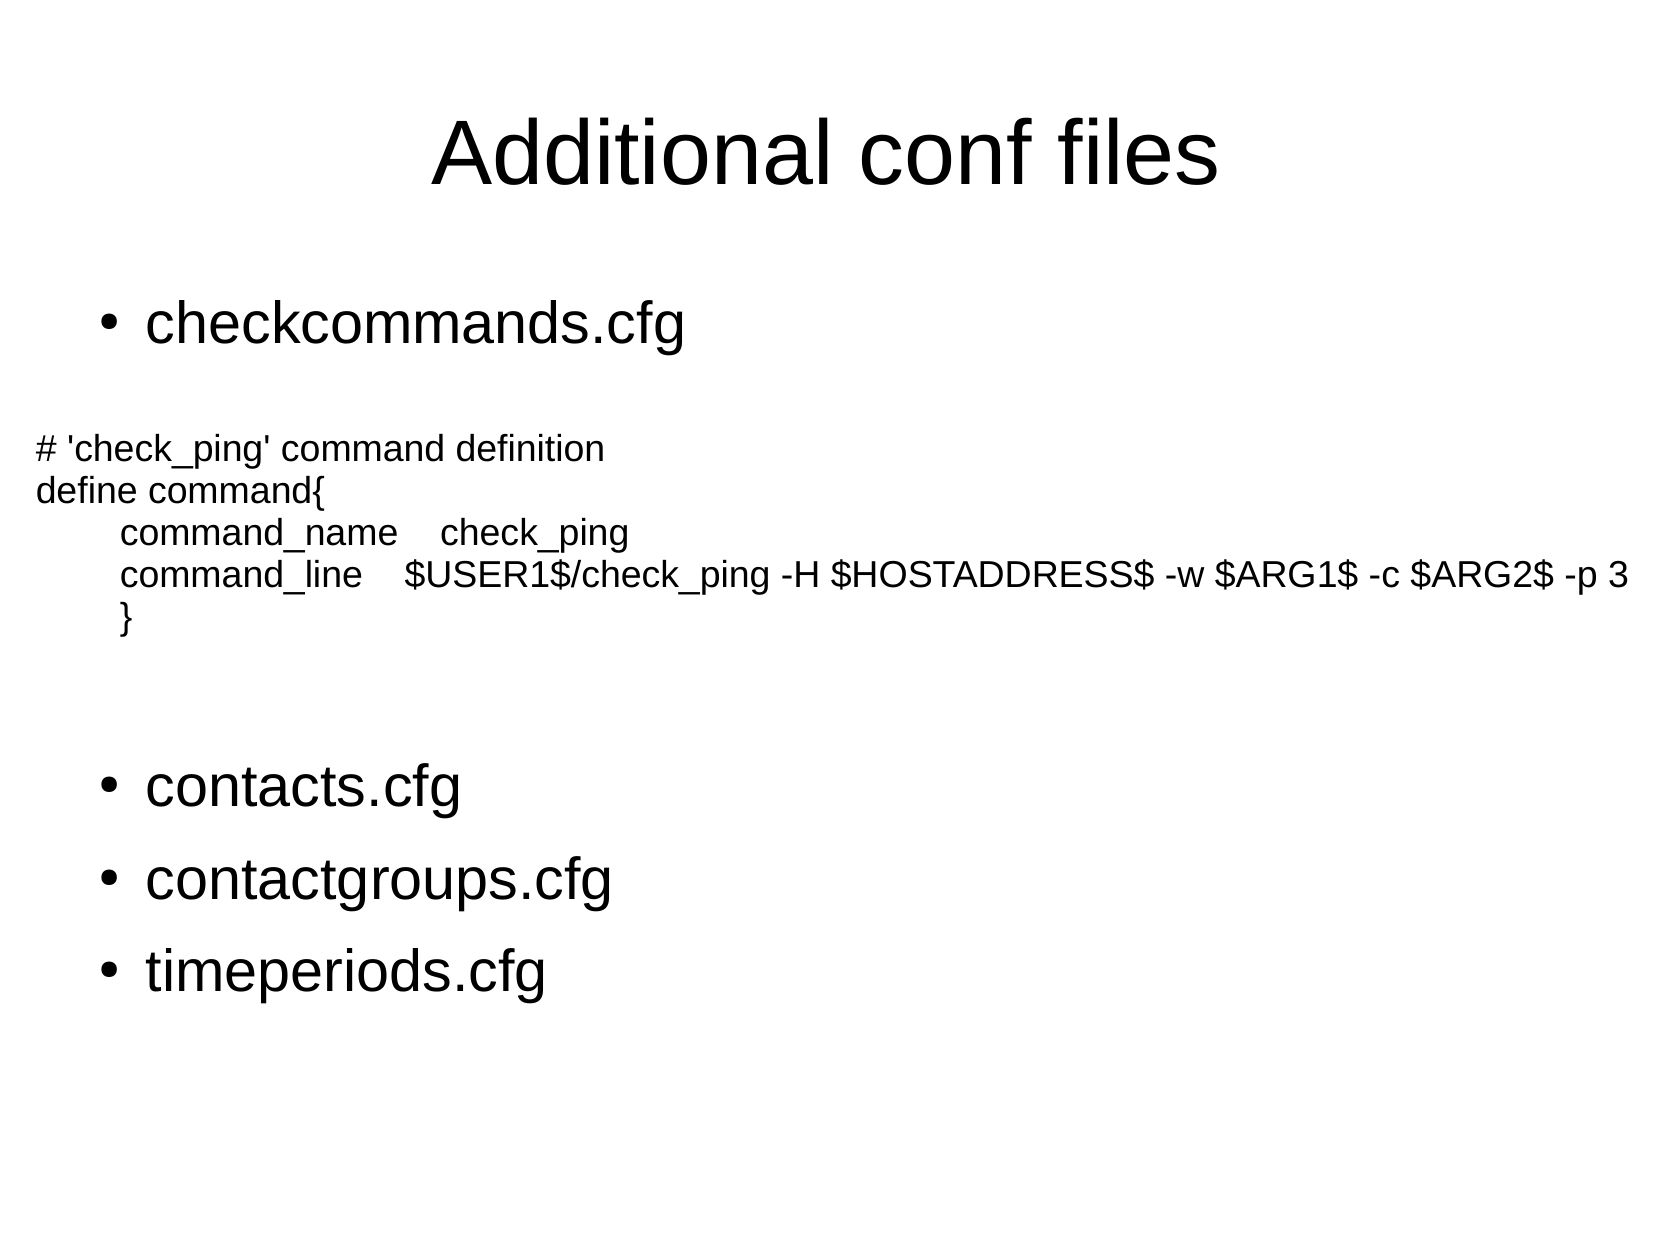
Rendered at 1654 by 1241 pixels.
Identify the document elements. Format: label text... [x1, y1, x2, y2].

list checkcommands.cfg contacts.cfg contactgroups.cfg timeperiods.cfg [82, 290, 1571, 420]
title Additional conf files [82, 49, 1571, 257]
list checkcommands.cfg contacts.cfg contactgroups.cfg timeperiods.cfg [82, 645, 1571, 1010]
text_box # 'check_ping' command definition define command{ command_name check_ping command_line $USER1$/check_ping -H $HOSTADDRESS$ -w $ARG1$ -c $ARG2$ -p 3 } [21, 420, 1645, 645]
